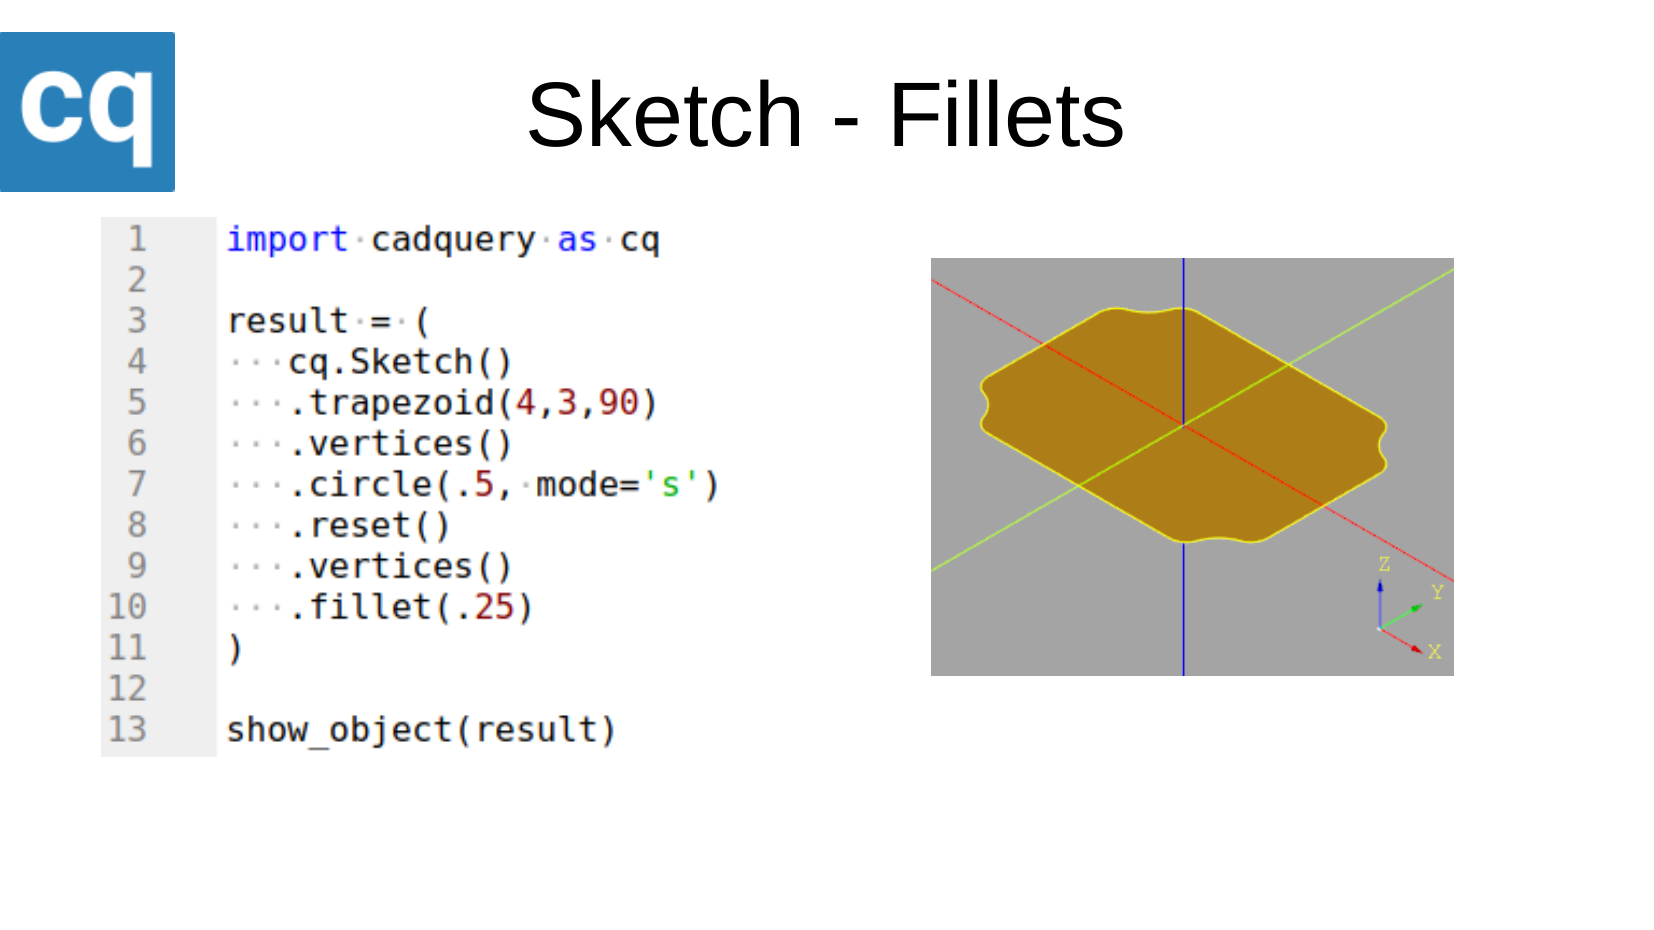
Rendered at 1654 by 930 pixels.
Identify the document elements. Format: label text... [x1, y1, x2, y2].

picture [101, 217, 732, 757]
picture [931, 258, 1454, 677]
title Sketch - Fillets [82, 37, 1571, 193]
picture [0, 32, 175, 192]
